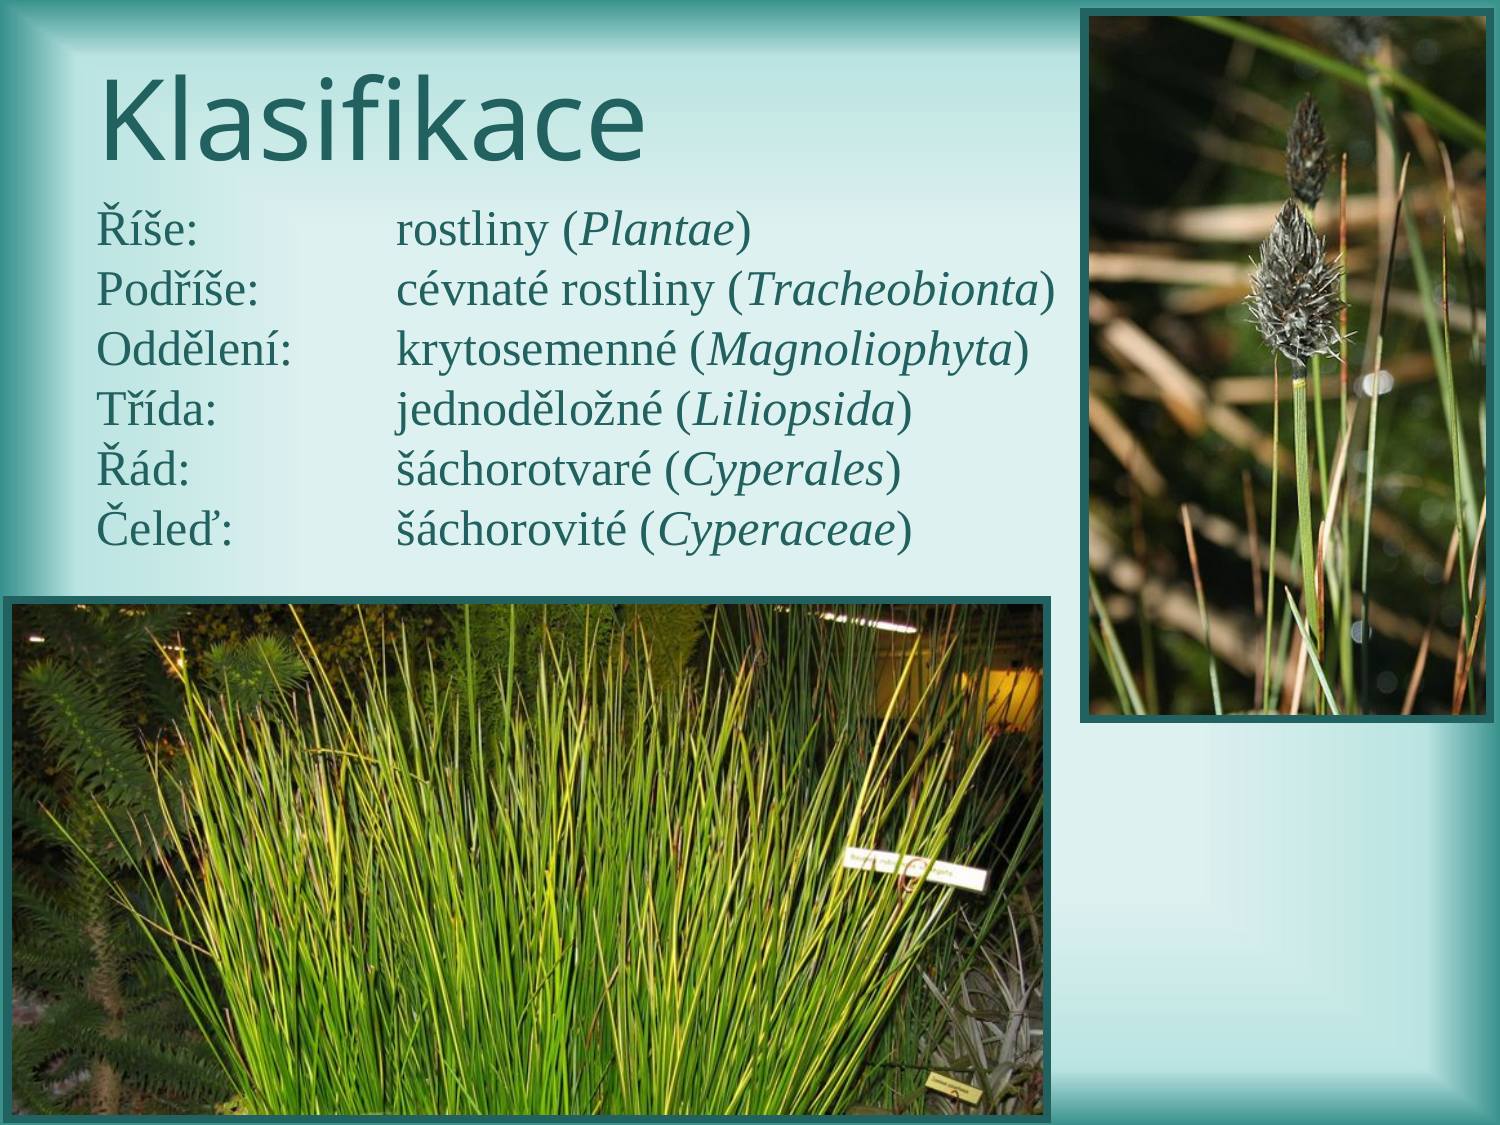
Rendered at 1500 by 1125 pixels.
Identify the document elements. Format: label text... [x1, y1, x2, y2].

text_box Říše: rostliny (Plantae) Podříše: cévnaté rostliny (Tracheobionta) Oddělení: krytosemenné (Magnoliophyta) Třída: jednoděložné (Liliopsida) Řád: šáchorotvaré (Cyperales) Čeleď: šáchorovité (Cyperaceae) [81, 187, 1080, 563]
picture [0, 0, 1500, 1125]
title Klasifikace [81, 44, 750, 187]
